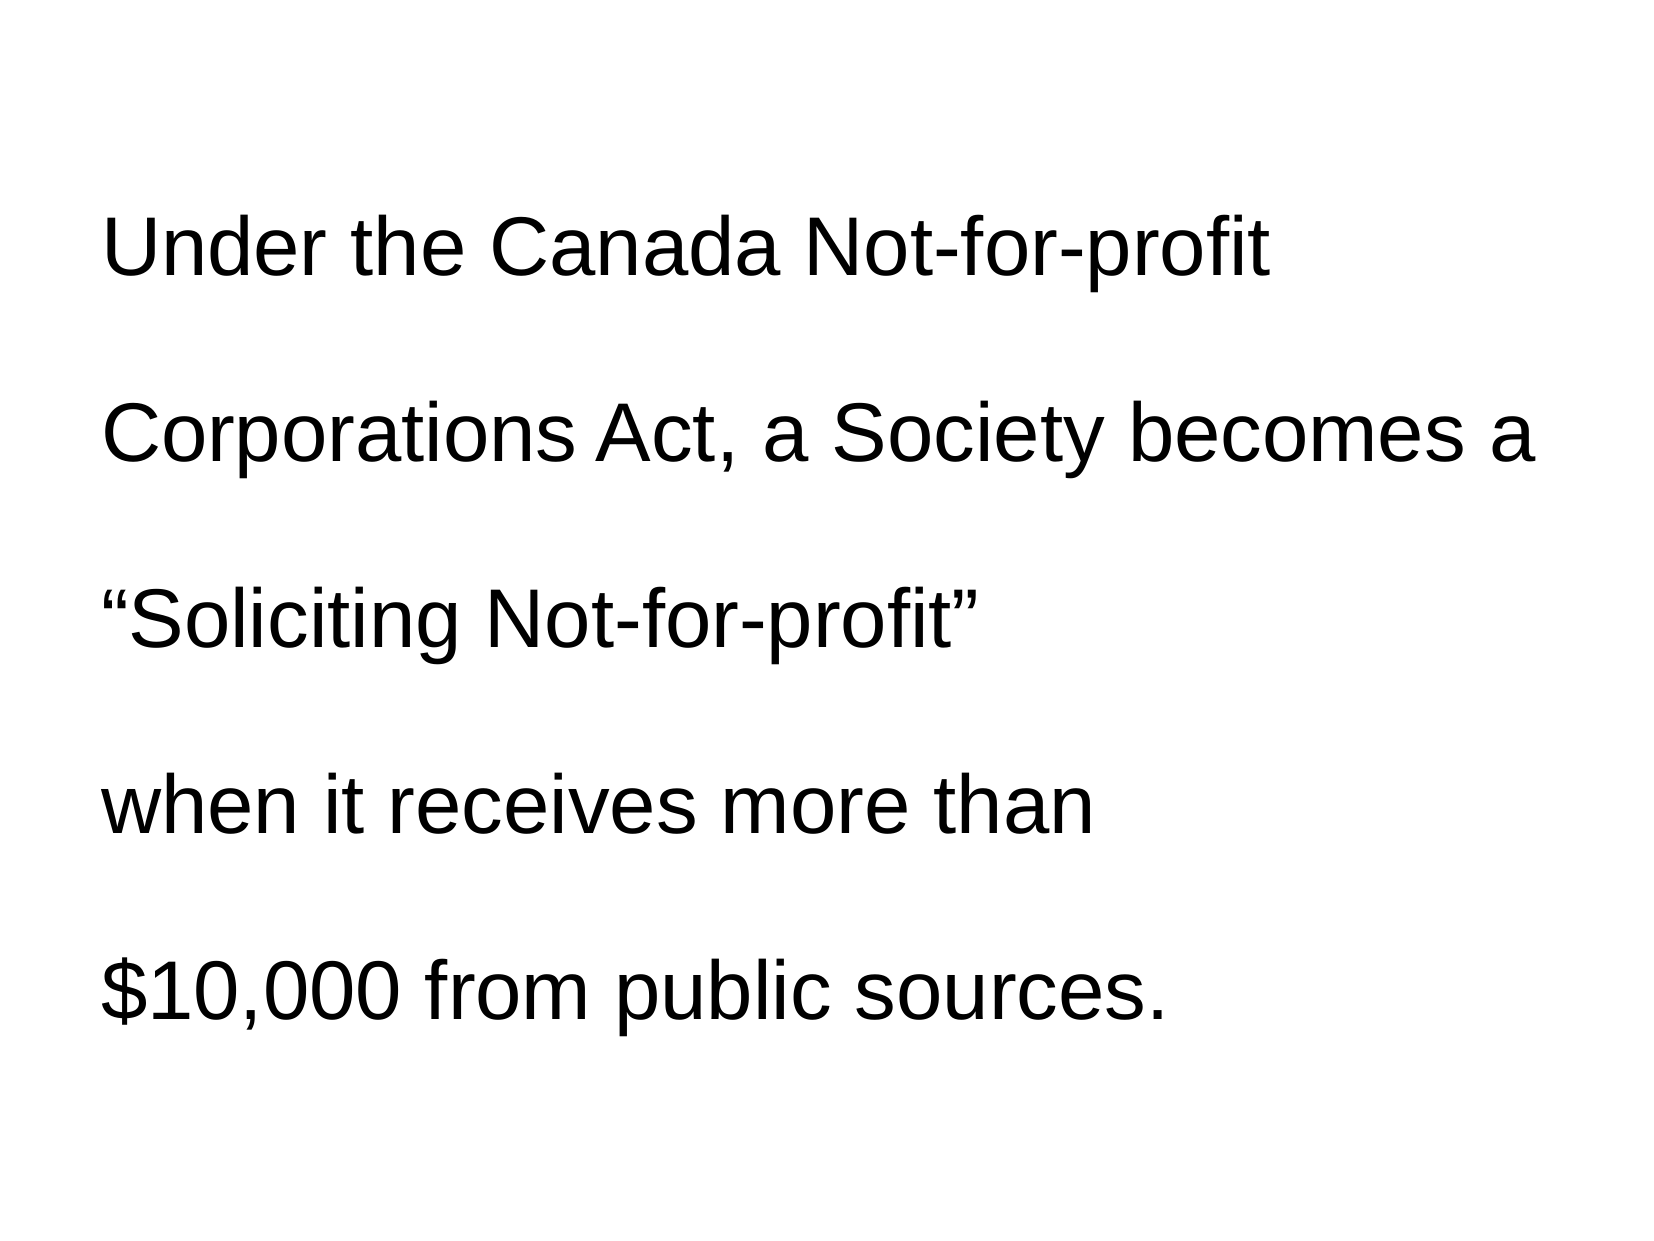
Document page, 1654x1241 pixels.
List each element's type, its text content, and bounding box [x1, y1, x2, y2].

text_box Under the Canada Not-for-profit Corporations Act, a Society becomes a “Soliciting Not-for-profit” when it receives more than $10,000 from public sources. [86, 118, 1628, 1082]
